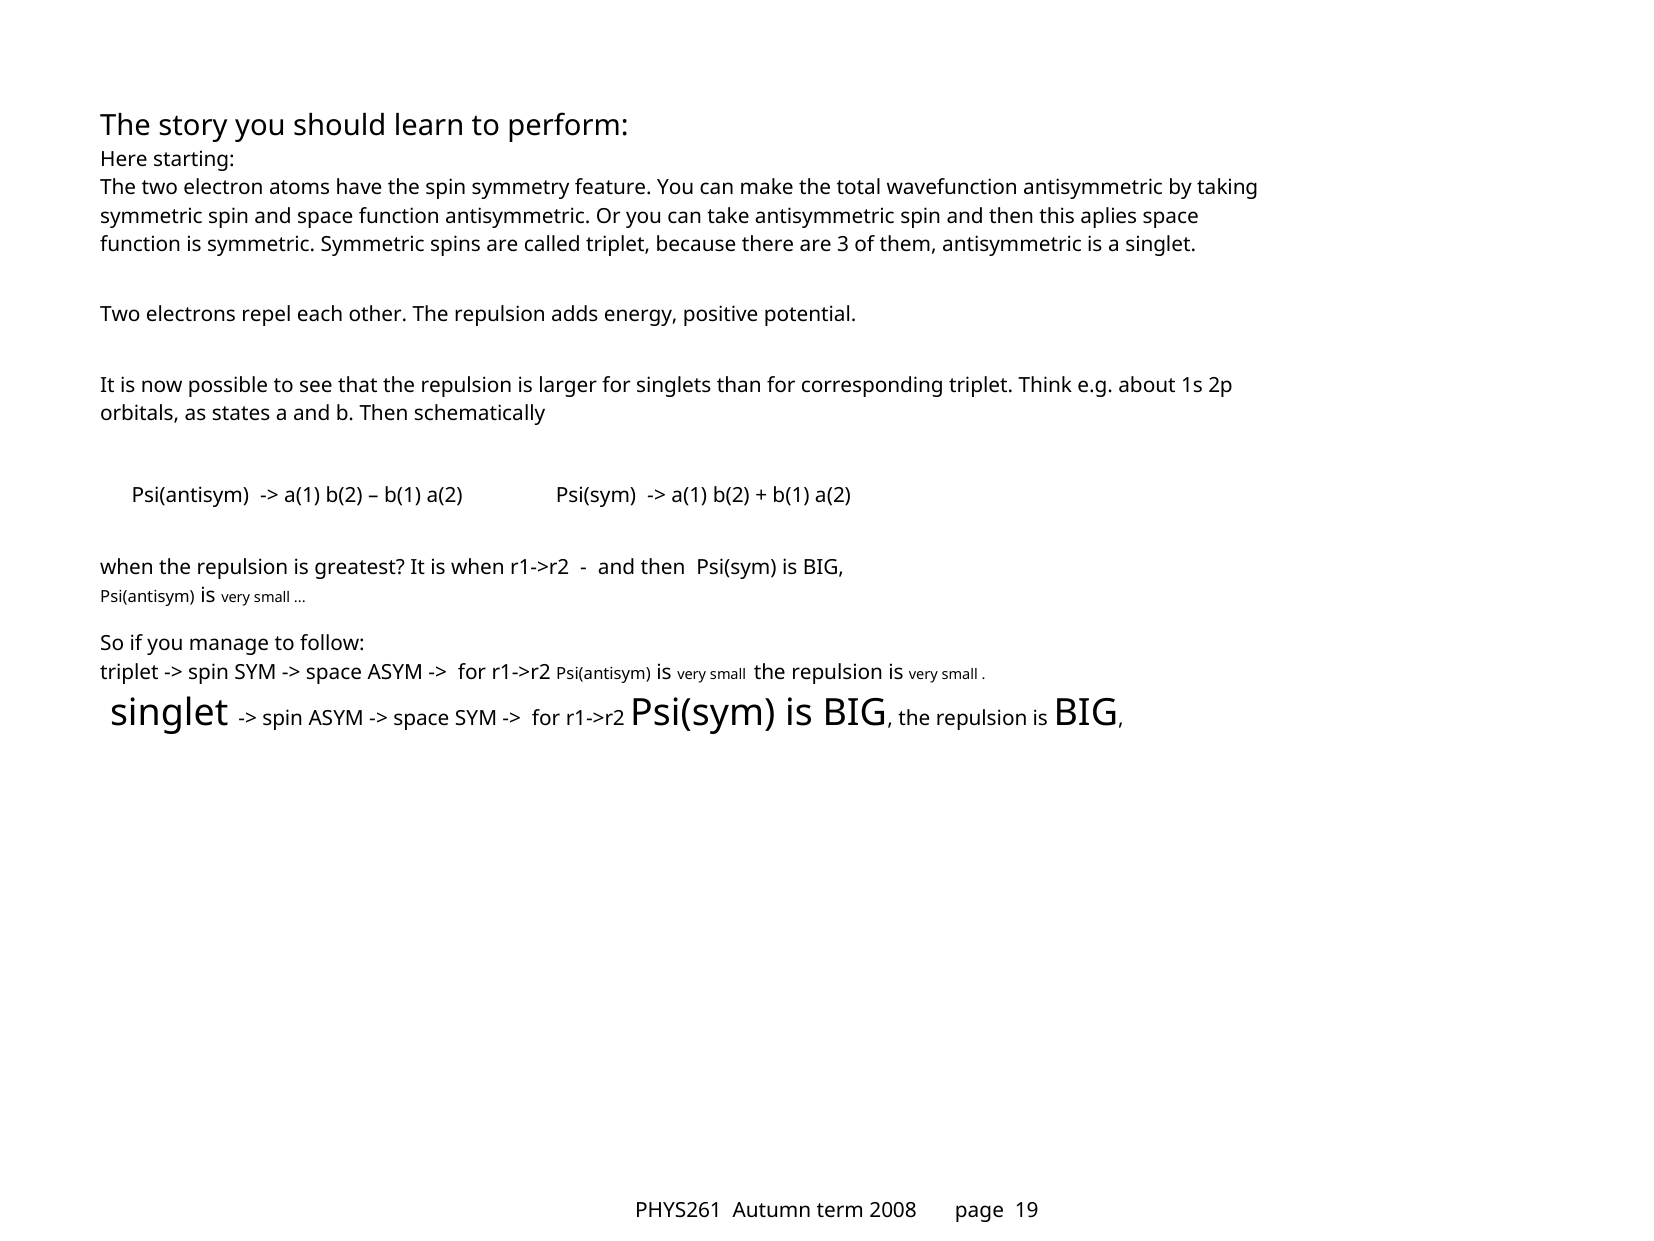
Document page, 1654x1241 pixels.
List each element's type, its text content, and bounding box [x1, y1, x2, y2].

text_box The story you should learn to perform: Here starting: The two electron atoms have the spin symmetry feature. You can make the total wavefunction antisymmetric by taking symmetric spin and space function antisymmetric. Or you can take antisymmetric spin and then this aplies space function is symmetric. Symmetric spins are called triplet, because there are 3 of them, antisymmetric is a singlet. Two electrons repel each other. The repulsion adds energy, positive potential. It is now possible to see that the repulsion is larger for singlets than for corresponding triplet. Think e.g. about 1s 2p orbitals, as states a and b. Then schematically Psi(antisym) -> a(1) b(2) – b(1) a(2) Psi(sym) -> a(1) b(2) + b(1) a(2) when the repulsion is greatest? It is when r1->r2 - and then Psi(sym) is BIG, Psi(antisym) is very small ... So if you manage to follow: triplet -> spin SYM -> space ASYM -> for r1->r2 Psi(antisym) is very small the repulsion is very small . singlet -> spin ASYM -> space SYM -> for r1->r2 Psi(sym) is BIG, the repulsion is BIG, [85, 97, 1298, 1106]
